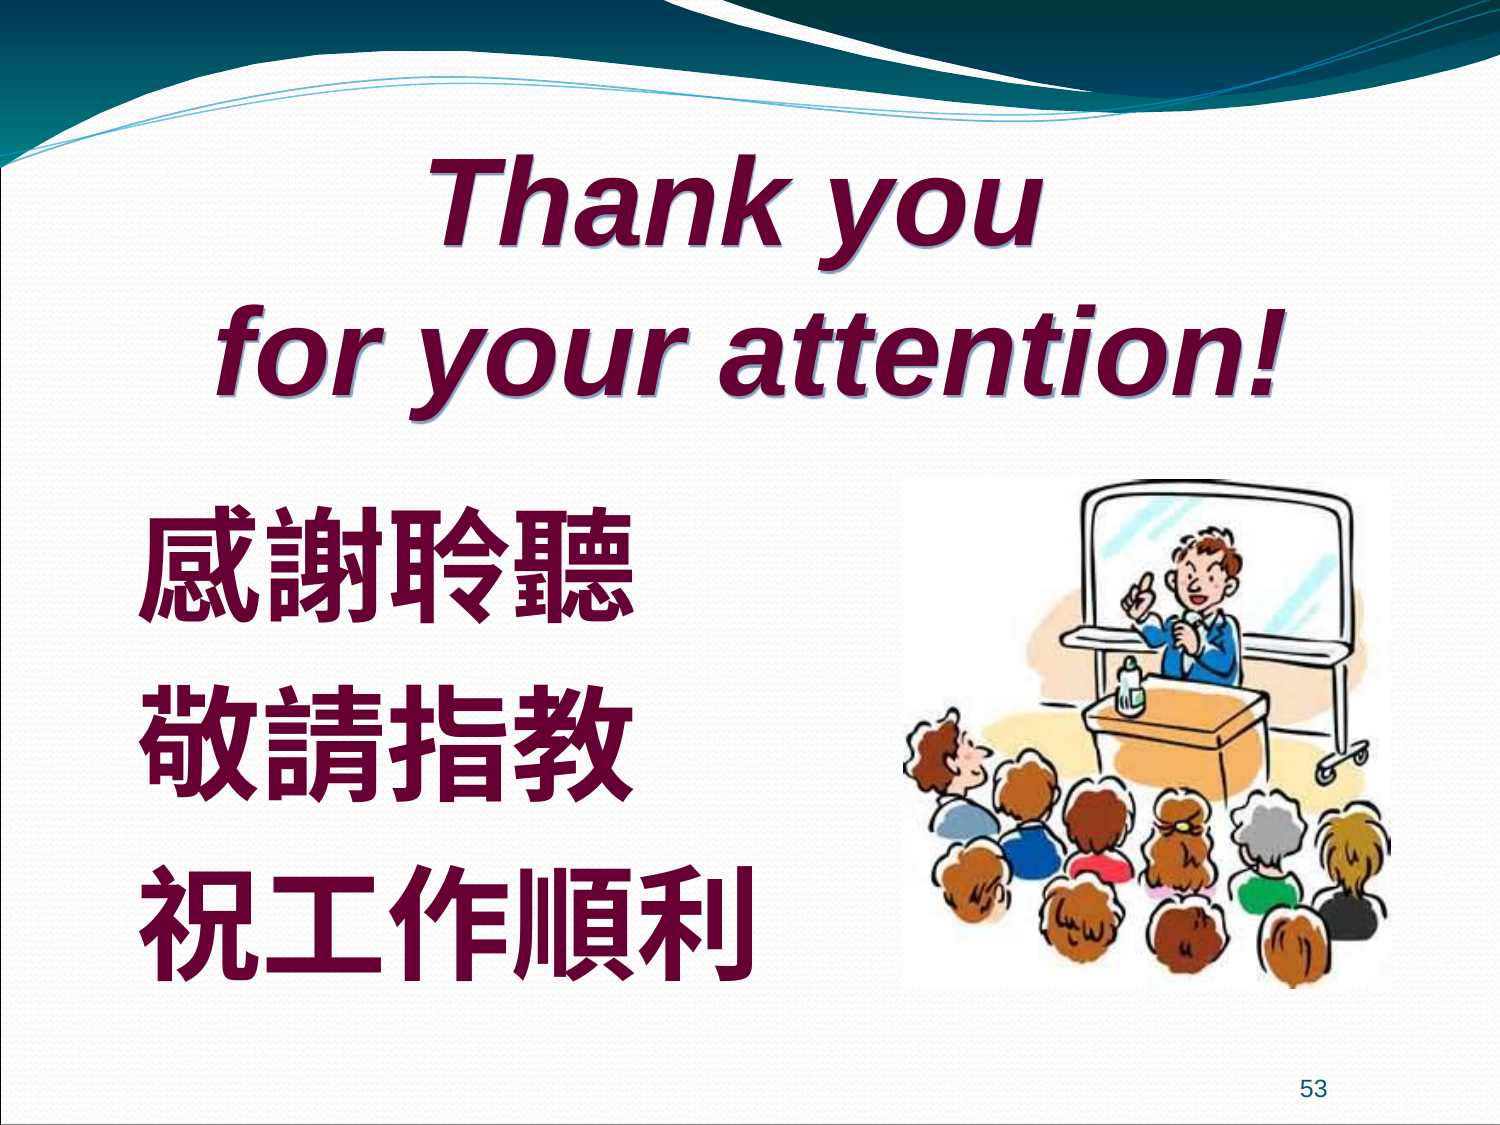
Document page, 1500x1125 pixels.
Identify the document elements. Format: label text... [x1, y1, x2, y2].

text_box [1299, 1042, 1426, 1103]
picture [903, 479, 1391, 990]
list 感謝聆聽 敬請指教 祝工作順利 [76, 479, 857, 1012]
text_box Thank you for your attention! [65, 114, 1438, 428]
